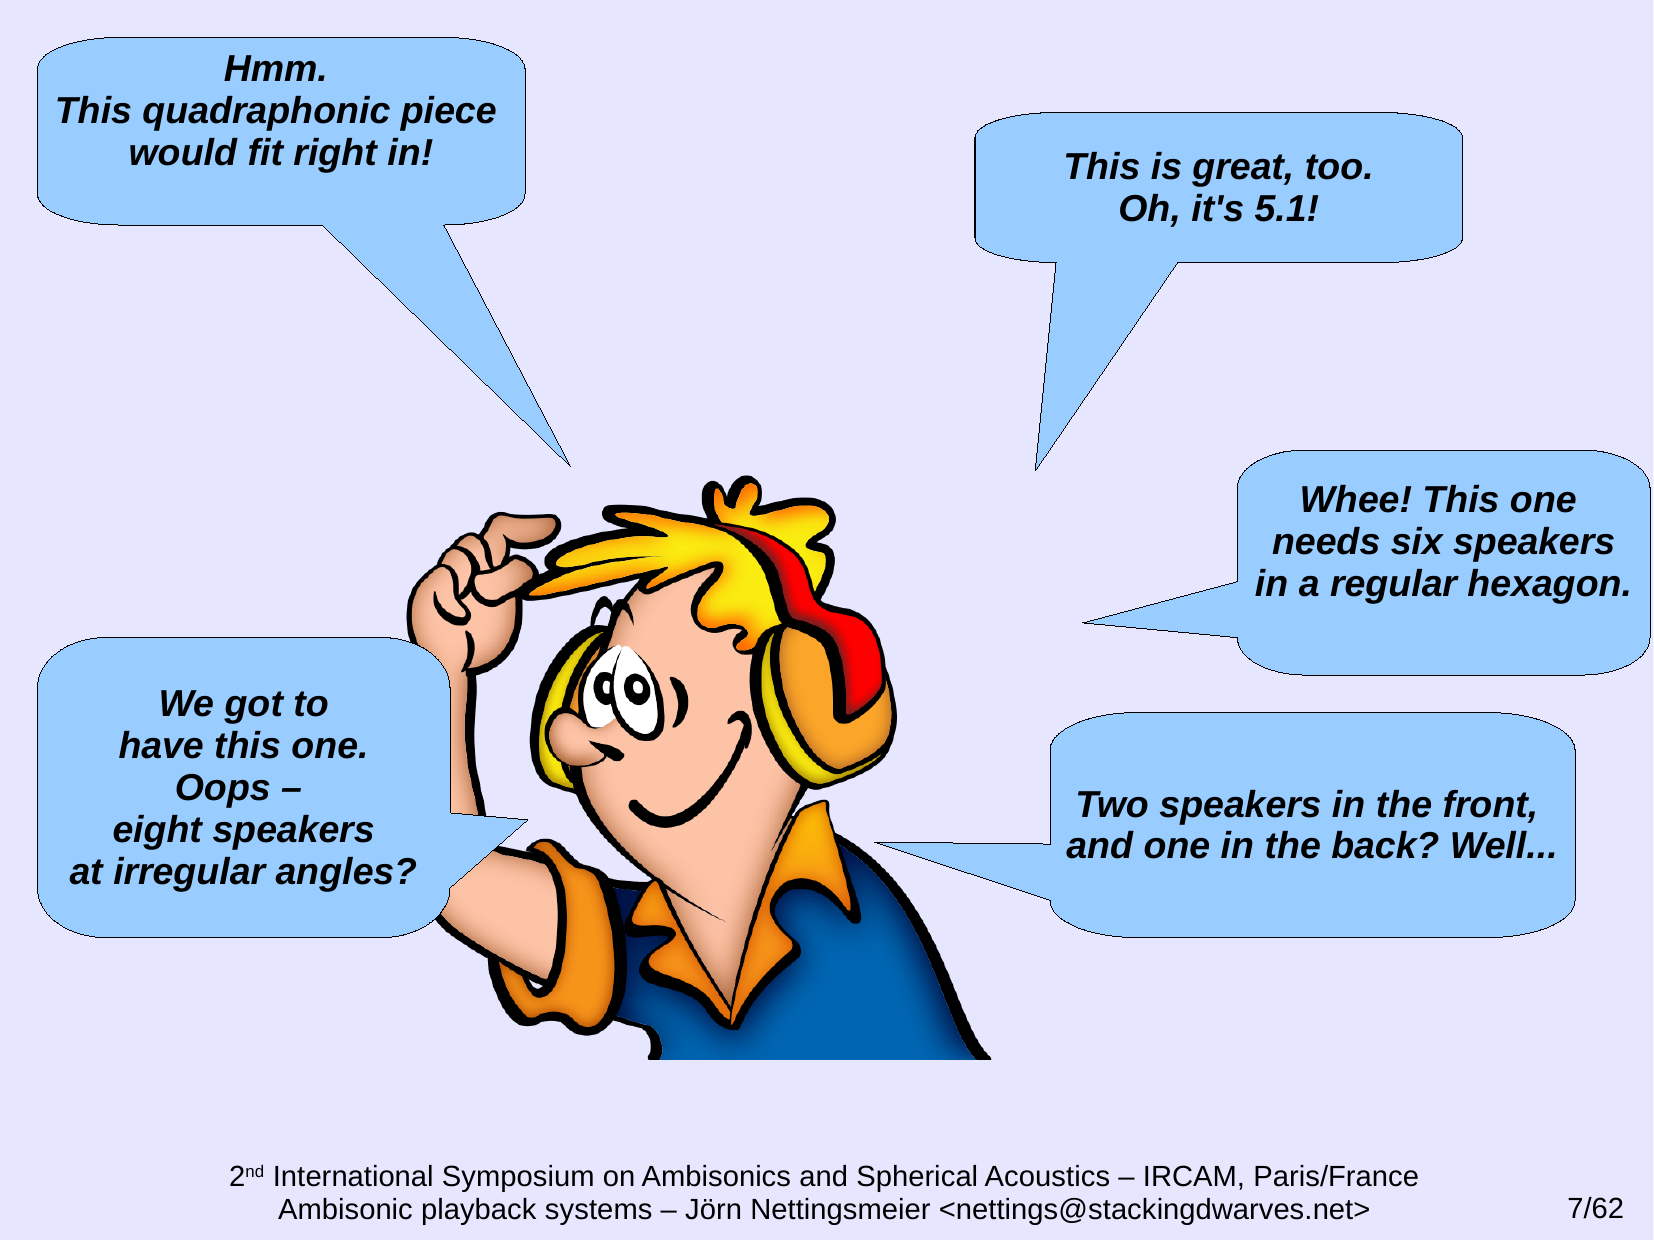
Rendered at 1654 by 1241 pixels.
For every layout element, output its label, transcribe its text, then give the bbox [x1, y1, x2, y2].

text_box Whee! This one needs six speakers in a regular hexagon. [1082, 450, 1651, 676]
text_box This is great, too. Oh, it's 5.1! [975, 112, 1463, 471]
text_box We got to have this one. Oops – eight speakers at irregular angles? [37, 637, 528, 938]
text_box Hmm. This quadraphonic piece would fit right in! [37, 37, 571, 467]
picture [365, 412, 1013, 1060]
text_box Two speakers in the front, and one in the back? Well... [874, 712, 1576, 938]
